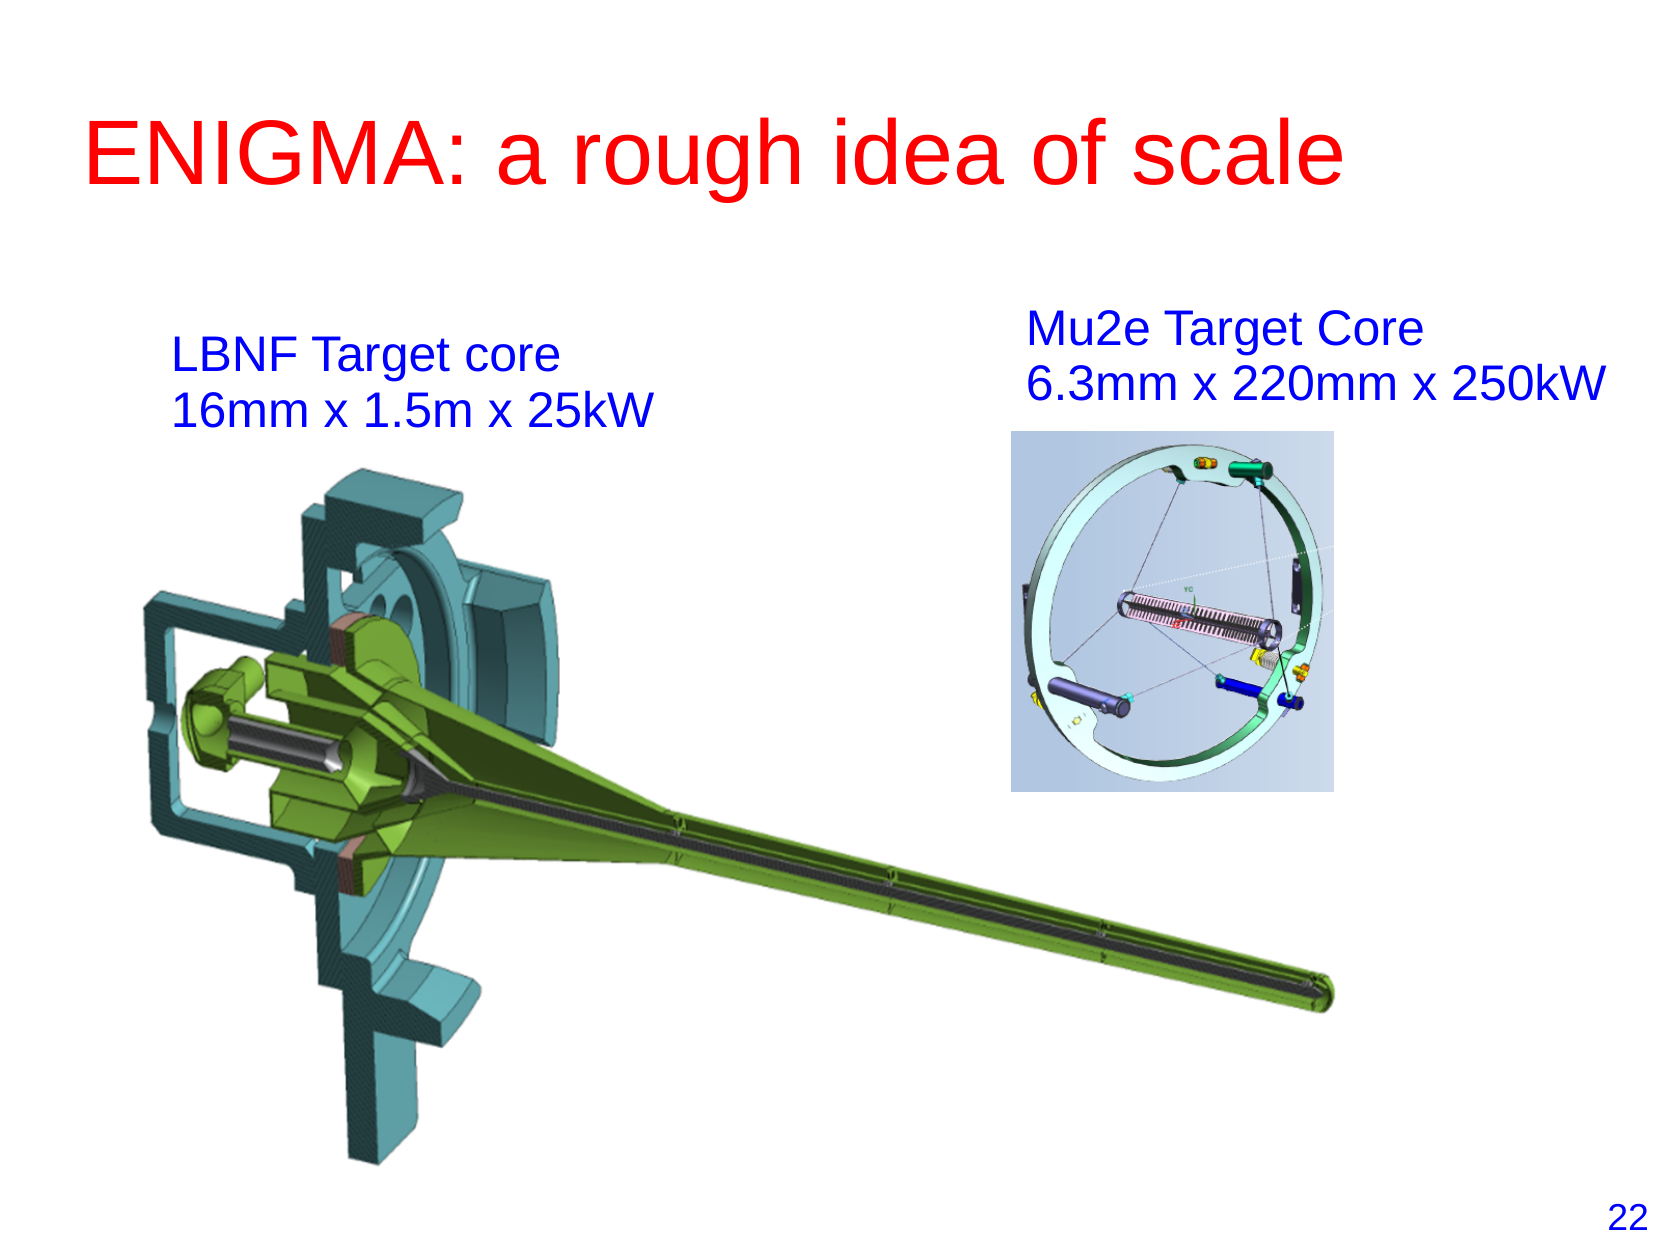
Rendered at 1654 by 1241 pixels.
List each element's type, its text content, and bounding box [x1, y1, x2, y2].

picture [96, 431, 1349, 1186]
title ENIGMA: a rough idea of scale [82, 49, 1571, 257]
text_box LBNF Target core 16mm x 1.5m x 25kW [156, 318, 674, 447]
text_box Mu2e Target Core 6.3mm x 220mm x 250kW [1011, 292, 1627, 419]
